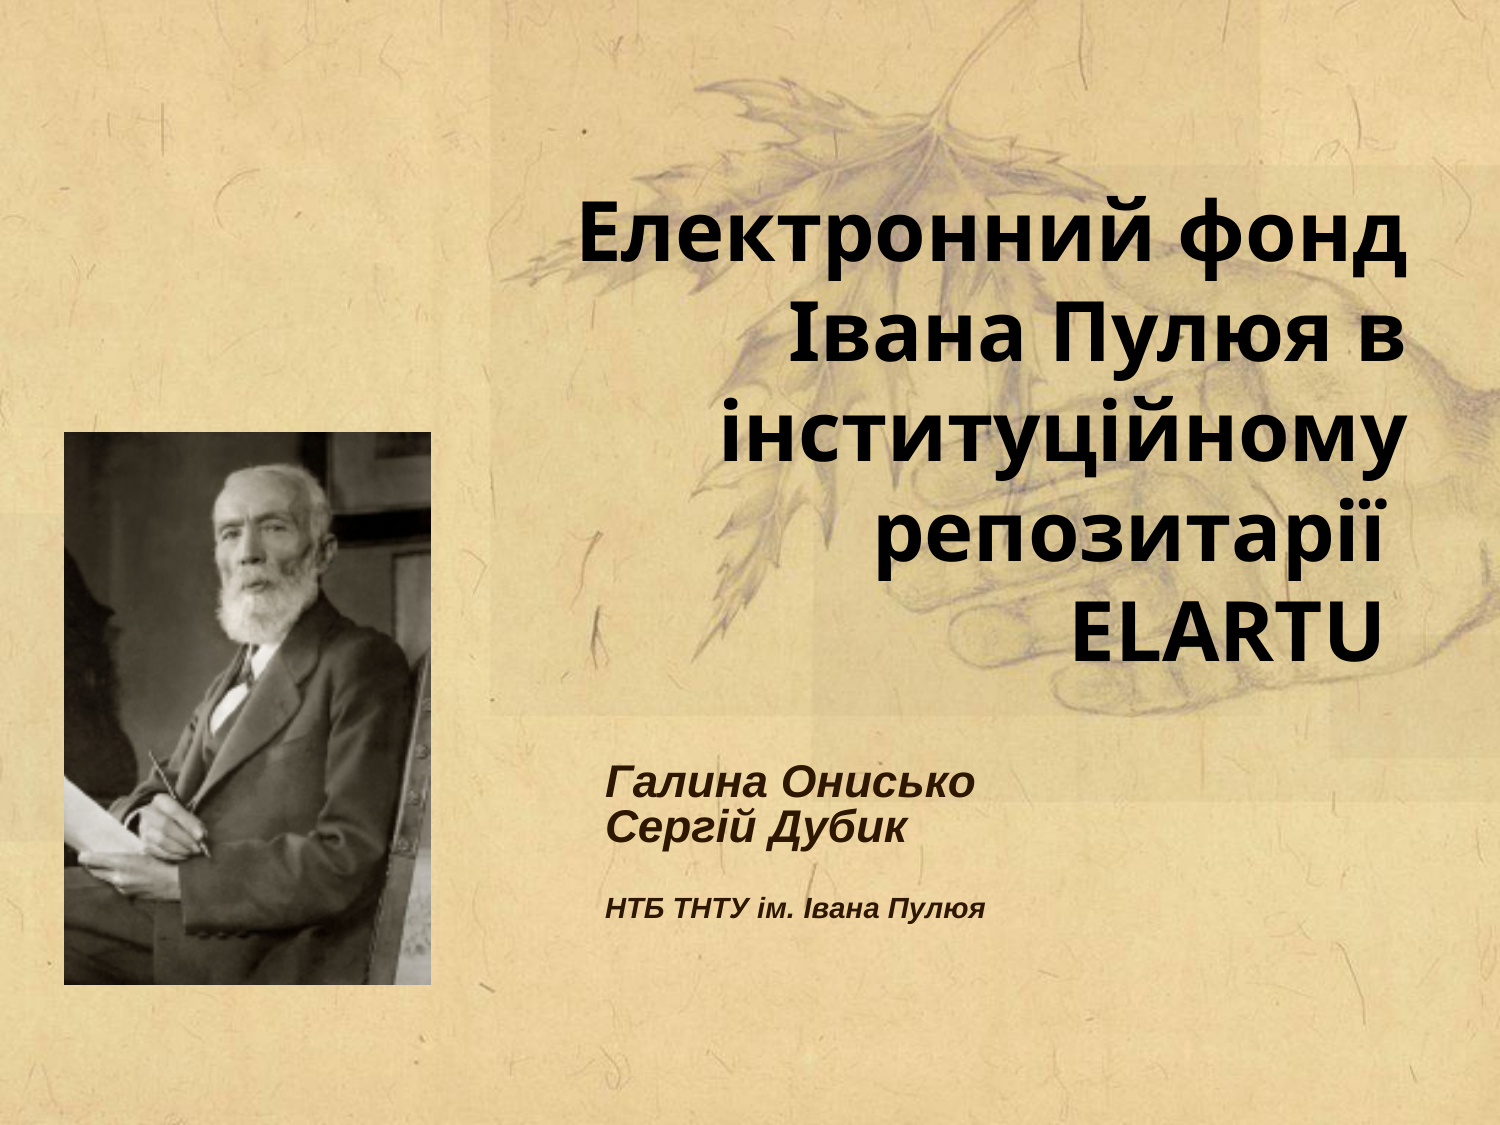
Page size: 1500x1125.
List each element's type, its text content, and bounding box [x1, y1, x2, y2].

text_box Галина Онисько Сергій Дубик НТБ ТНТУ ім. Івана Пулюя [590, 767, 1500, 966]
picture [0, 0, 1500, 1125]
title Електронний фонд Івана Пулюя в інституційному репозитарії ELARTU [324, 59, 1423, 798]
